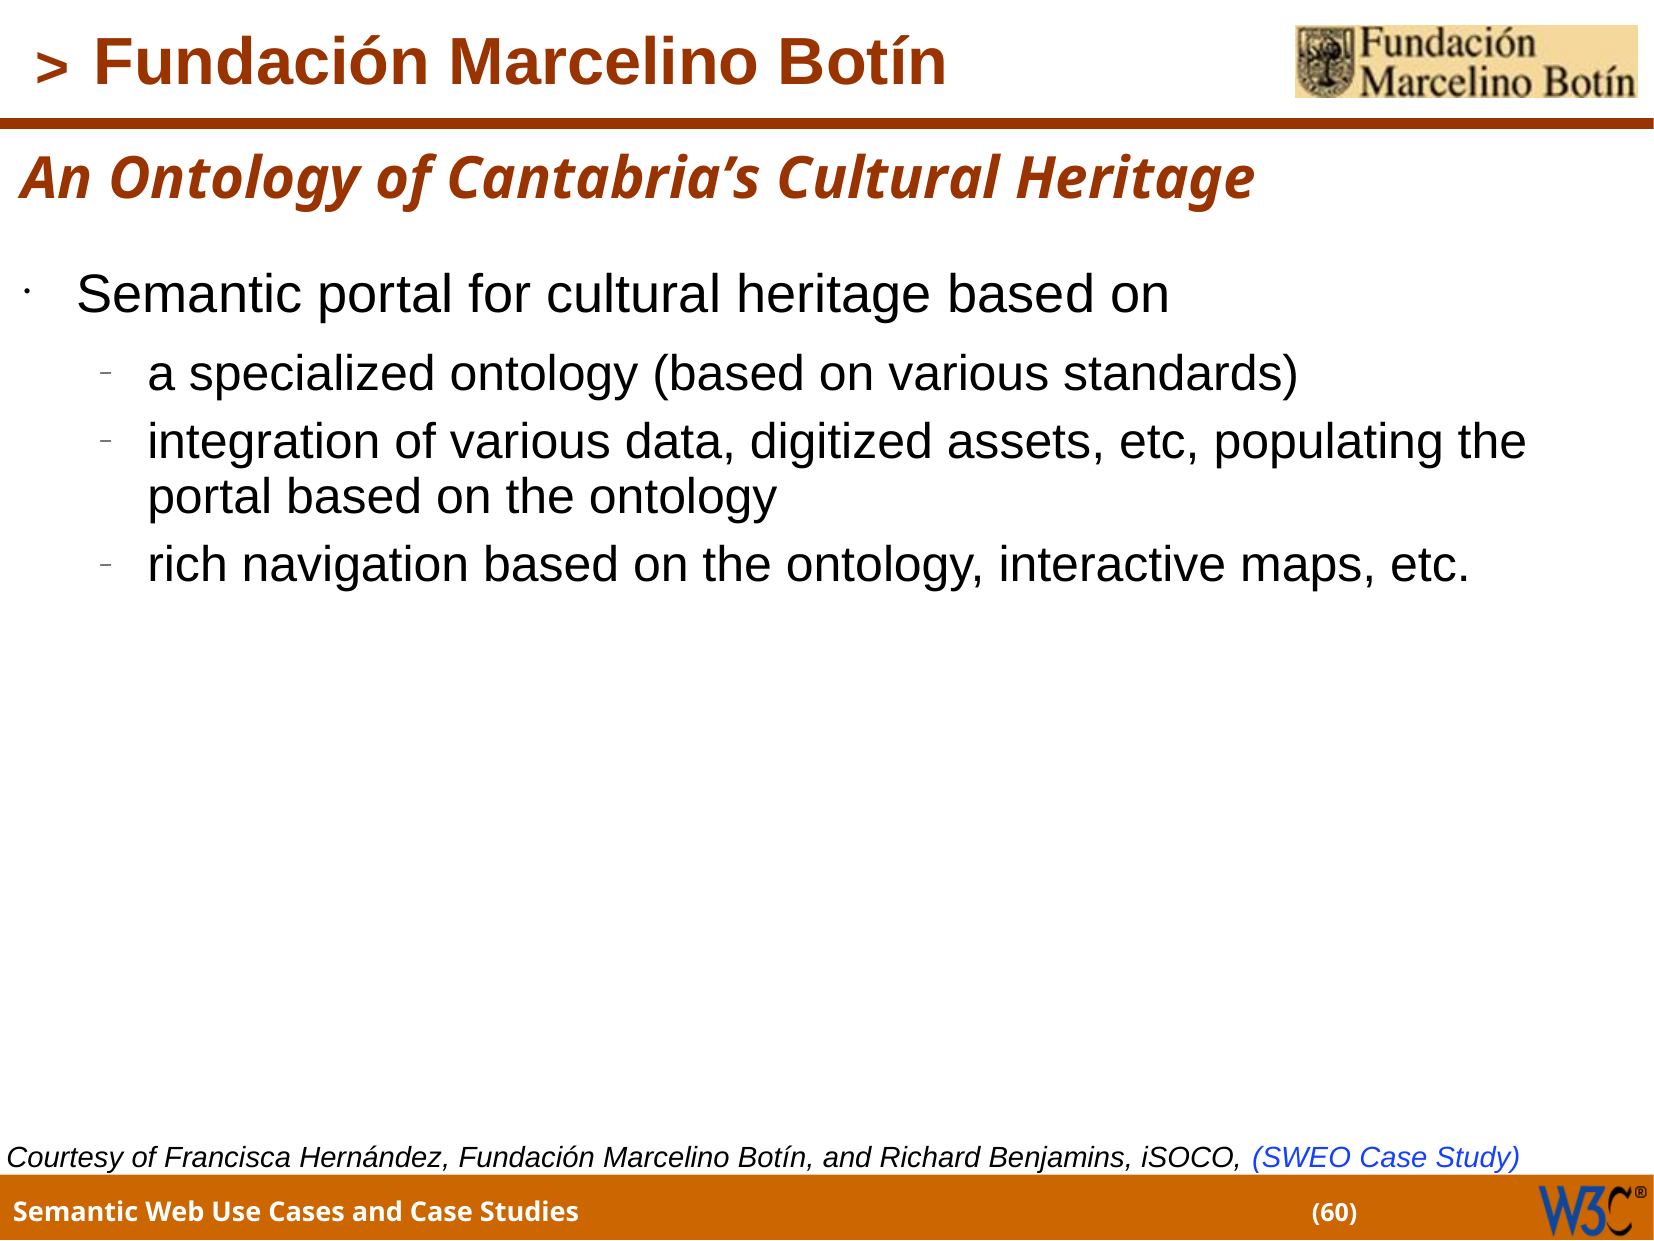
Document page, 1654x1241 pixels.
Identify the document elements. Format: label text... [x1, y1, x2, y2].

text_box Courtesy of Francisca Hernández, Fundación Marcelino Botín, and Richard Benjamins, iSOCO, (SWEO Case Study) [6, 1139, 1521, 1173]
picture [1295, 25, 1638, 98]
list Semantic portal for cultural heritage based on a specialized ontology (based on various standards) integration of various data, digitized assets, etc, populating the portal based on the ontology rich navigation based on the ontology, interactive maps, etc. [5, 259, 1601, 1039]
title Fundación Marcelino Botín [93, 0, 1493, 124]
picture [1535, 1183, 1651, 1240]
text_box An Ontology of Cantabria’s Cultural Heritage [21, 137, 1563, 211]
